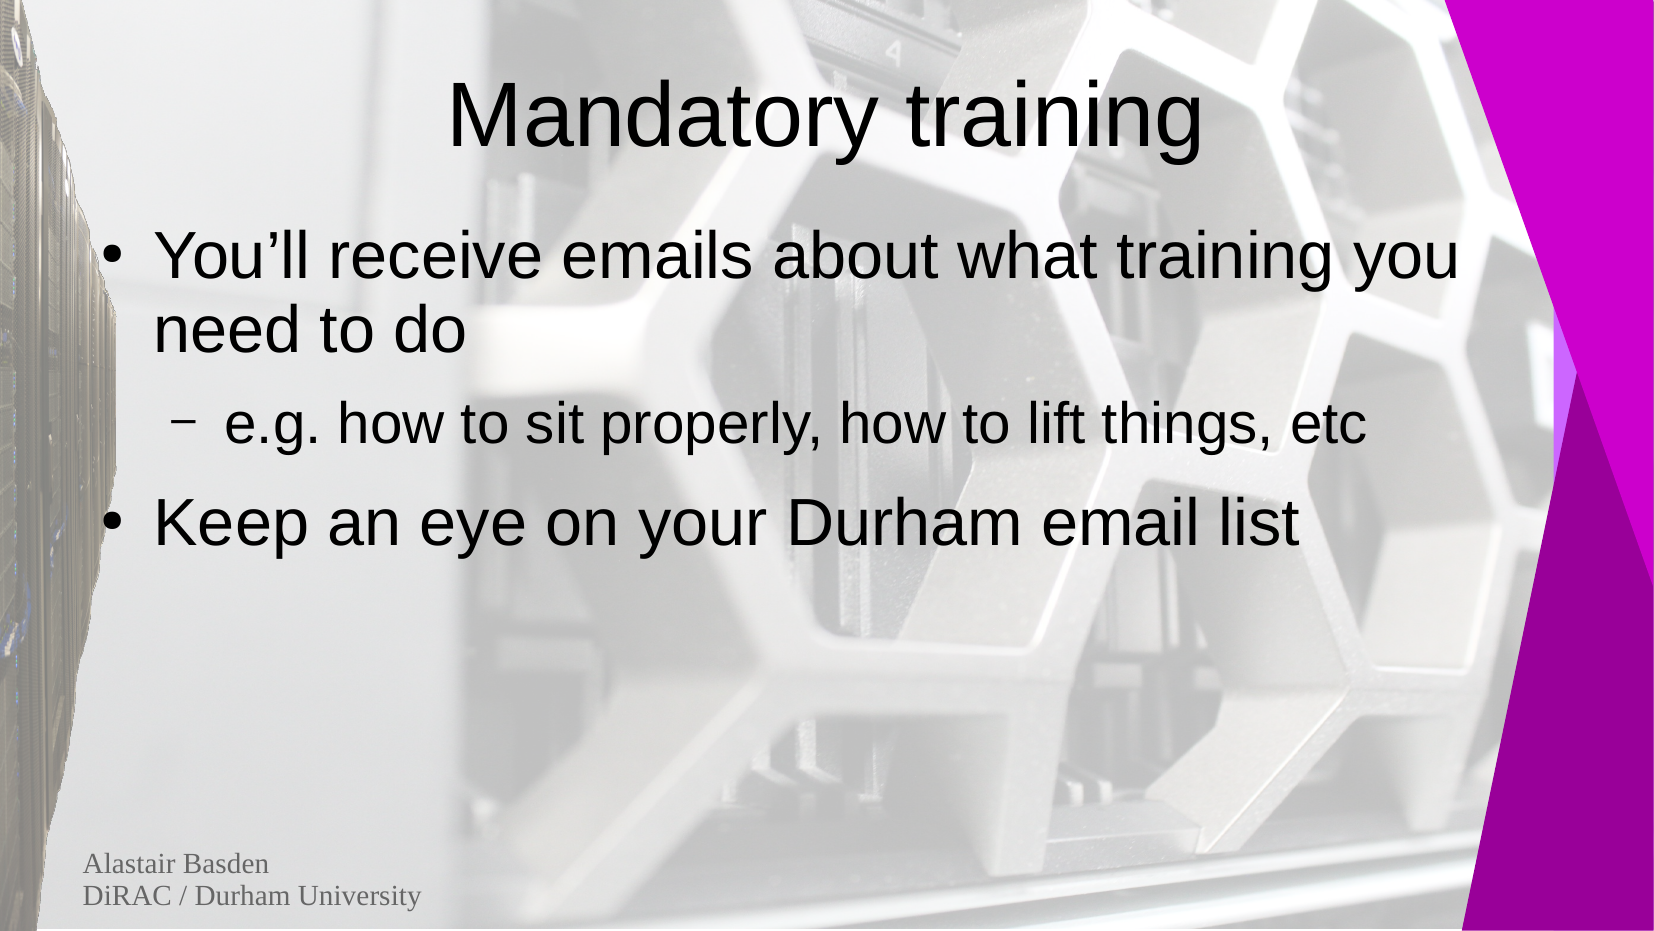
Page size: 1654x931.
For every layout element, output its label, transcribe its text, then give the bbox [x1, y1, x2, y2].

list You’ll receive emails about what training you need to do e.g. how to sit properly, how to lift things, etc Keep an eye on your Durham email list [82, 217, 1571, 758]
picture [0, 0, 1521, 931]
title Mandatory training [82, 37, 1571, 193]
